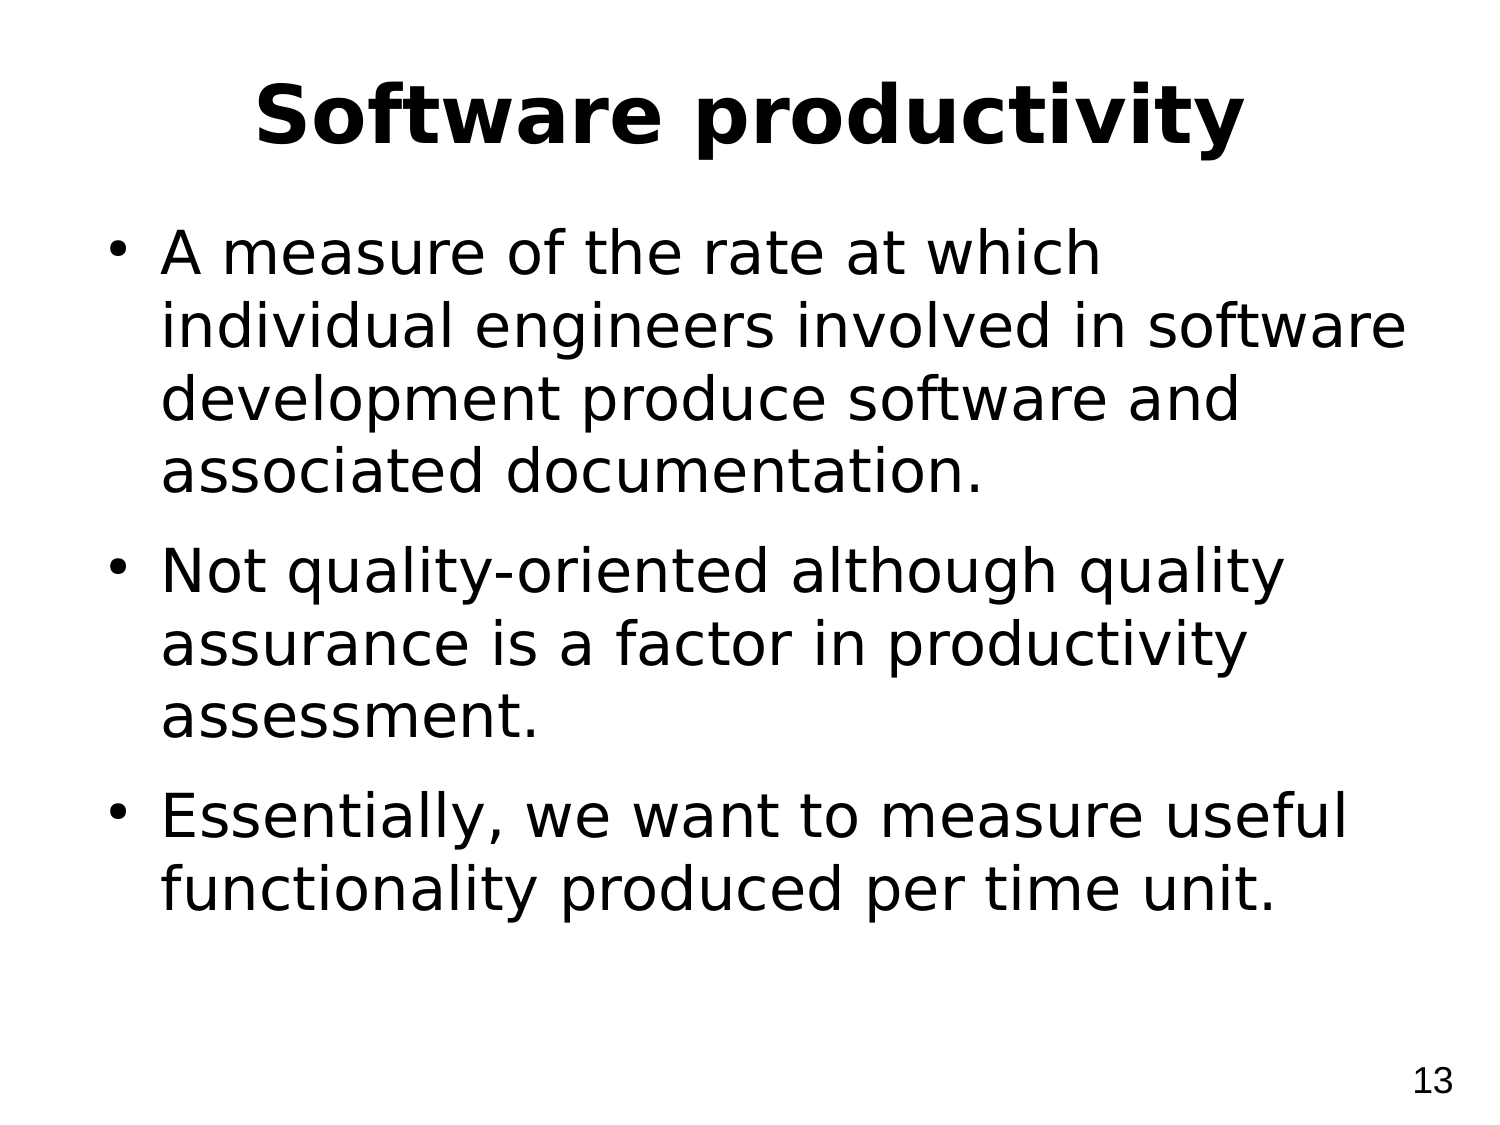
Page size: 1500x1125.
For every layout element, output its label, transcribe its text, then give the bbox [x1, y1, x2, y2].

list A measure of the rate at which individual engineers involved in software development produce software and associated documentation. Not quality-oriented although quality assurance is a factor in productivity assessment. Essentially, we want to measure useful functionality produced per time unit. [75, 206, 1425, 1093]
title Software productivity [75, 44, 1425, 177]
